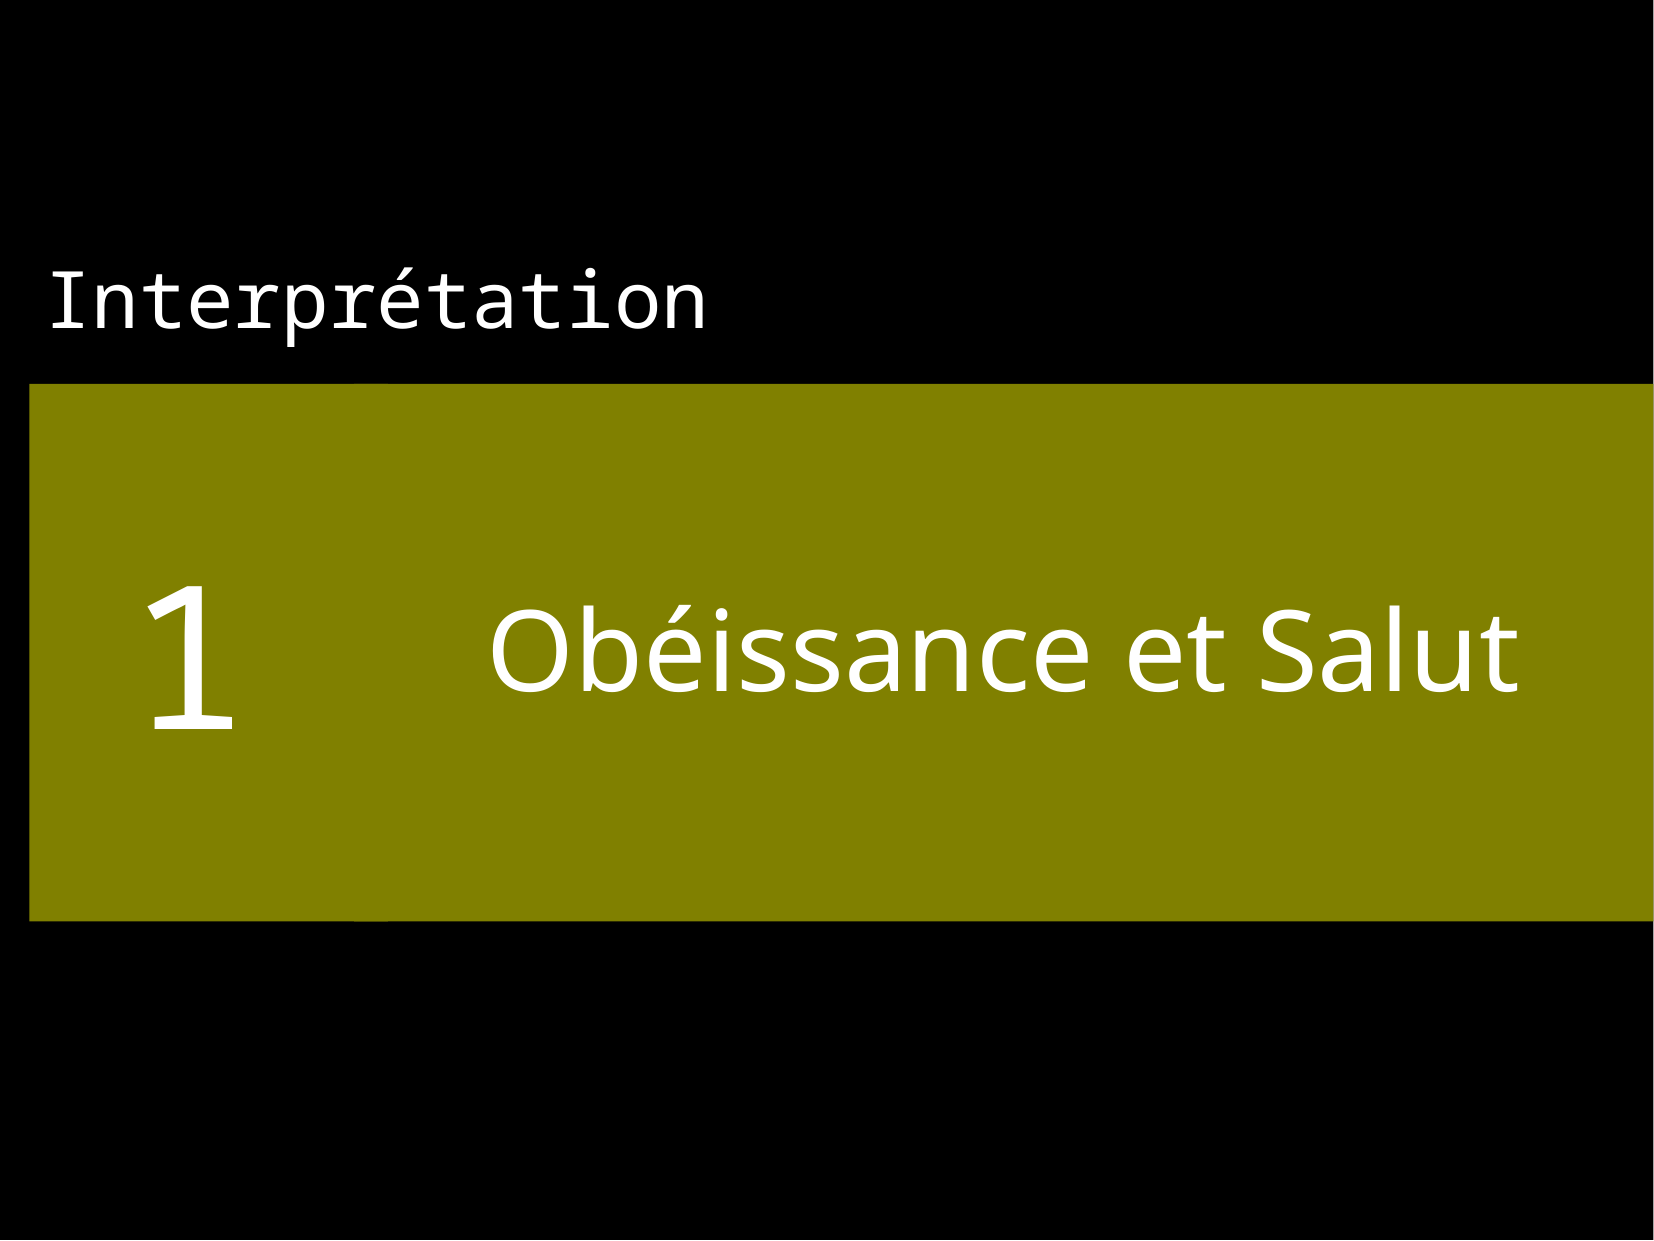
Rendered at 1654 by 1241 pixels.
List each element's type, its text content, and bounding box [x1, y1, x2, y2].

text_box [29, 383, 354, 922]
text_box Obéissance et Salut [354, 383, 1654, 922]
text_box 1 [114, 507, 254, 796]
text_box Interprétation [29, 236, 1372, 360]
